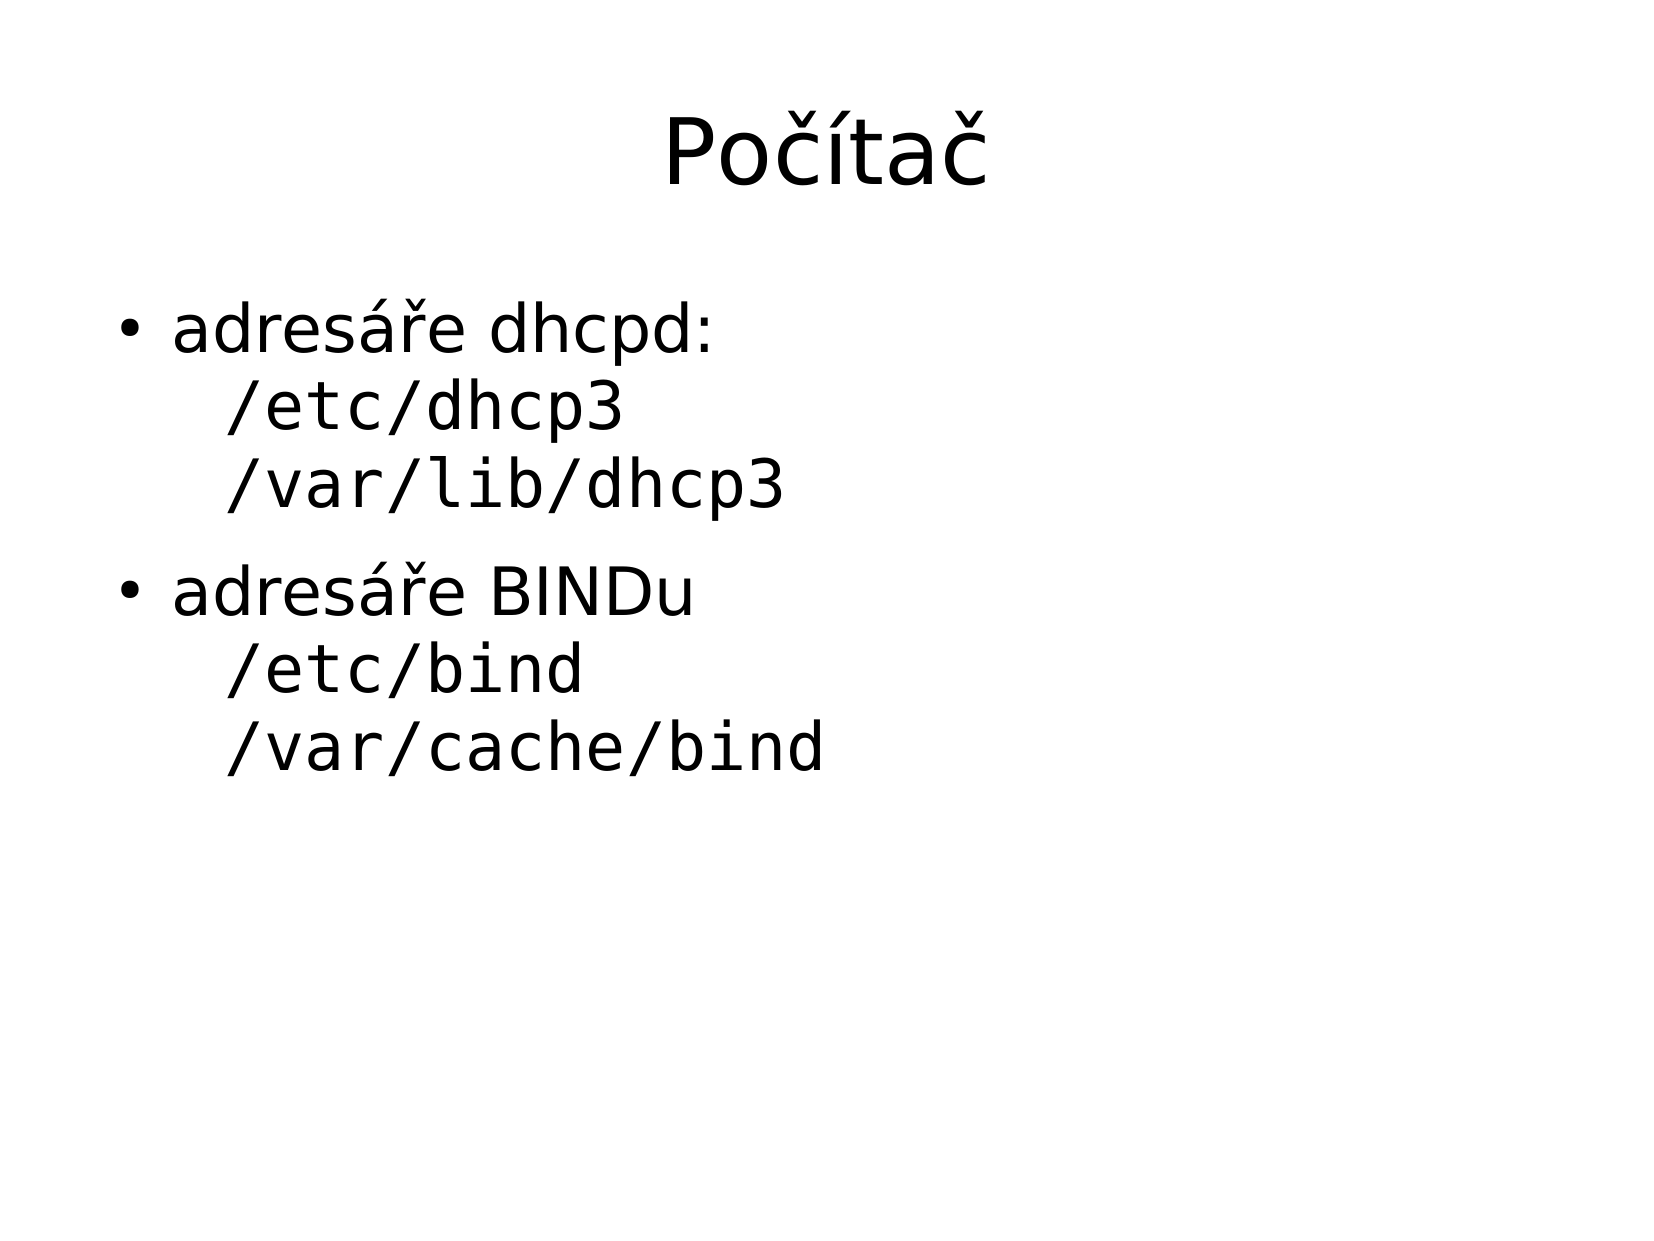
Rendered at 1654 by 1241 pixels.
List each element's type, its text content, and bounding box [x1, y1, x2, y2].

title Počítač [82, 56, 1571, 250]
list adresáře dhcpd: /etc/dhcp3 /var/lib/dhcp3 adresáře BINDu /etc/bind /var/cache/bind [82, 290, 1571, 1094]
